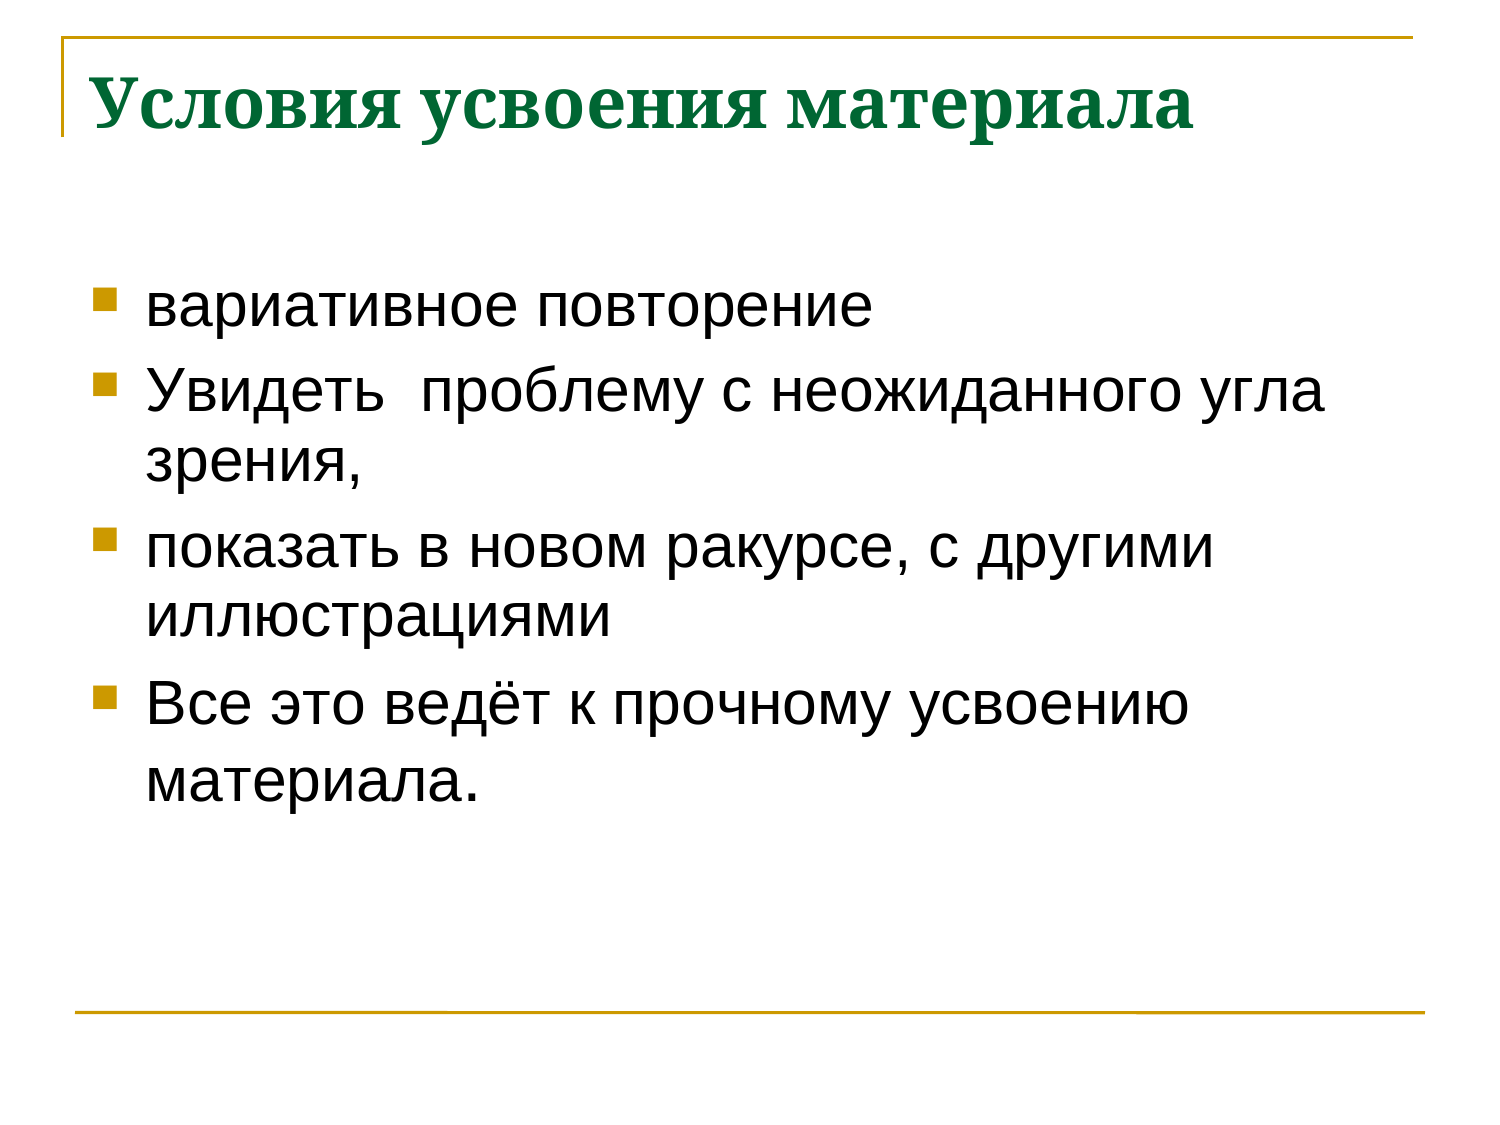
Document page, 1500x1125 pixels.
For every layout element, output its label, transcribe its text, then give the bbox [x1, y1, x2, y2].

title Условия усвоения материала [75, 45, 1426, 233]
list вариативное повторение Увидеть проблему с неожиданного угла зрения, показать в новом ракурсе, с другими иллюстрациями Все это ведёт к прочному усвоению материала. [75, 262, 1426, 1006]
